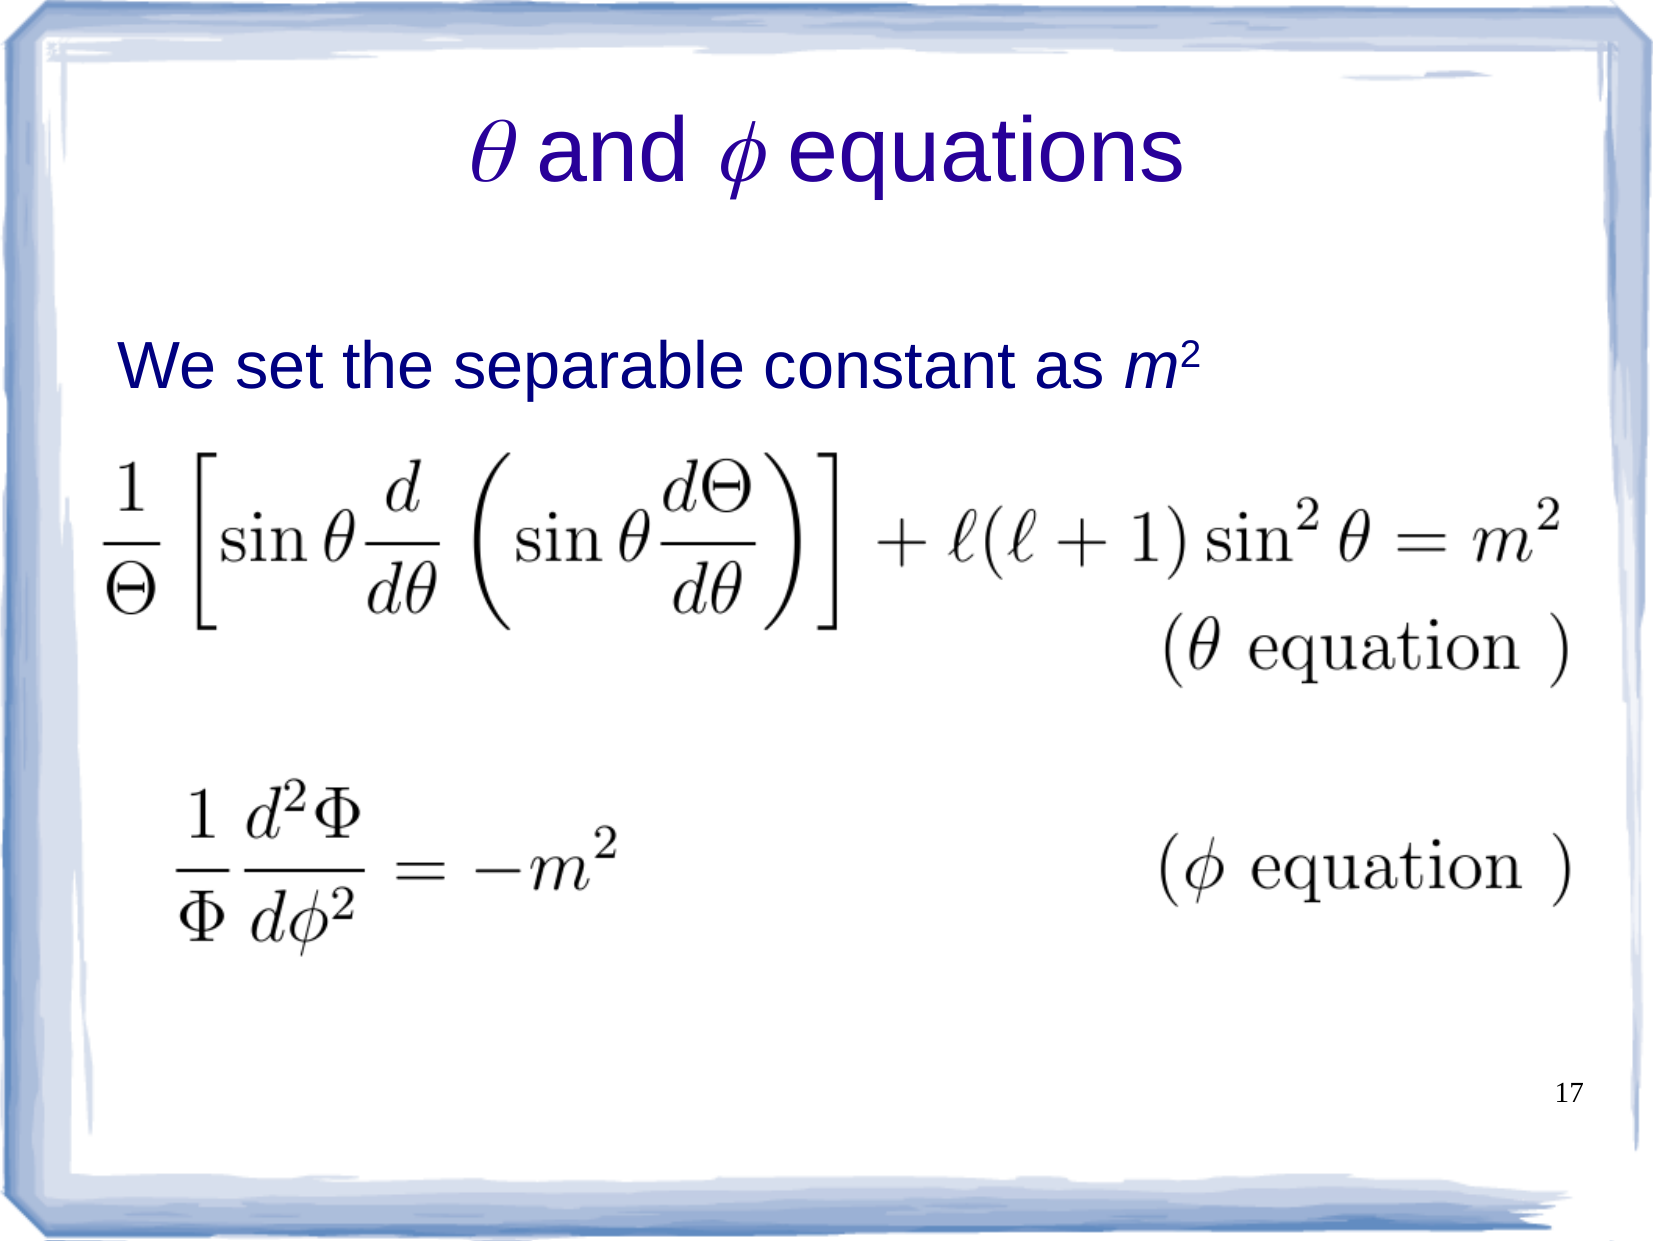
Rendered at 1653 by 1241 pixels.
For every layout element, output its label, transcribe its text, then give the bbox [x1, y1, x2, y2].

picture [0, 0, 1653, 1241]
title q and f equations [82, 49, 1567, 253]
list We set the separable constant as m2 [117, 635, 1567, 1144]
list We set the separable constant as m2 [117, 324, 1567, 434]
